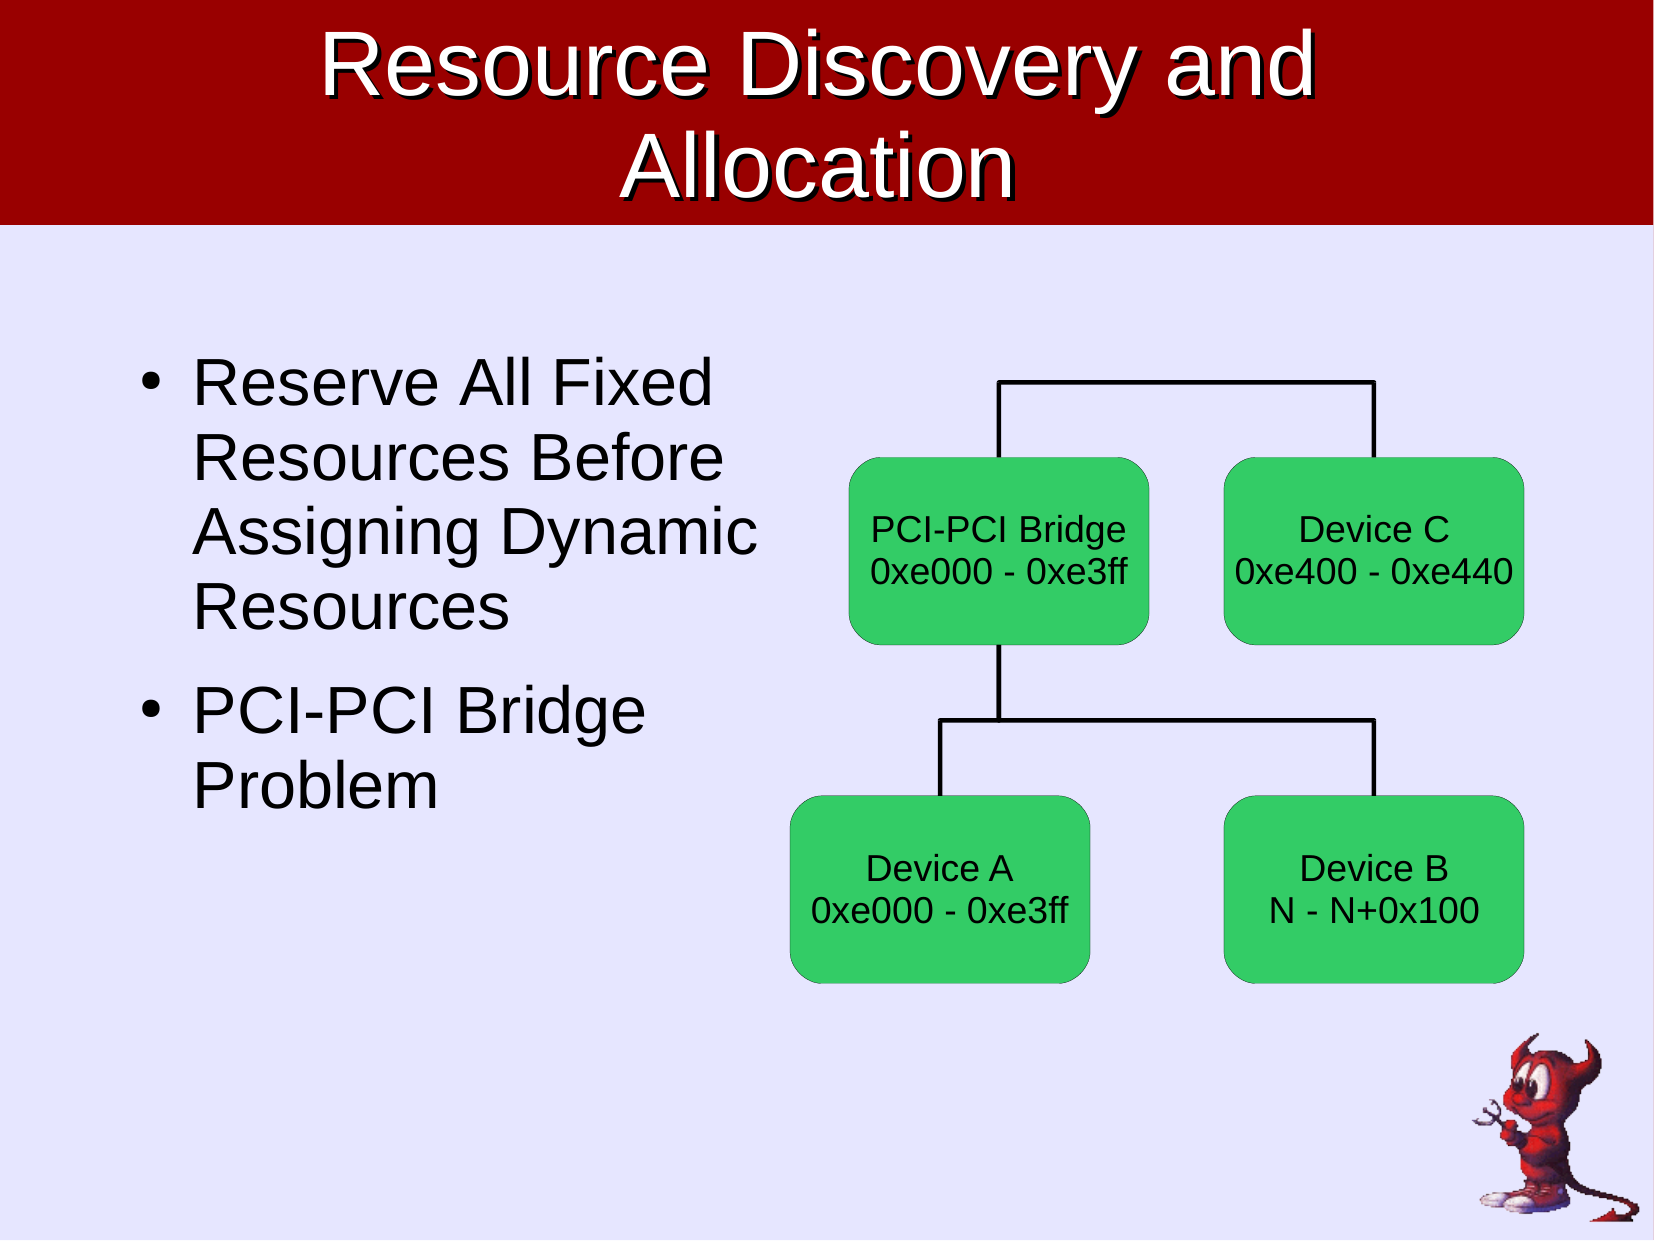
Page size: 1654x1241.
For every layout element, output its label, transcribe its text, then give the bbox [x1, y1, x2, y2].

list Reserve All Fixed Resources Before Assigning Dynamic Resources PCI-PCI Bridge Problem [121, 344, 811, 1127]
chart [784, 344, 1534, 1126]
title Resource Discovery and Allocation [112, 11, 1525, 219]
picture [1464, 1030, 1643, 1227]
